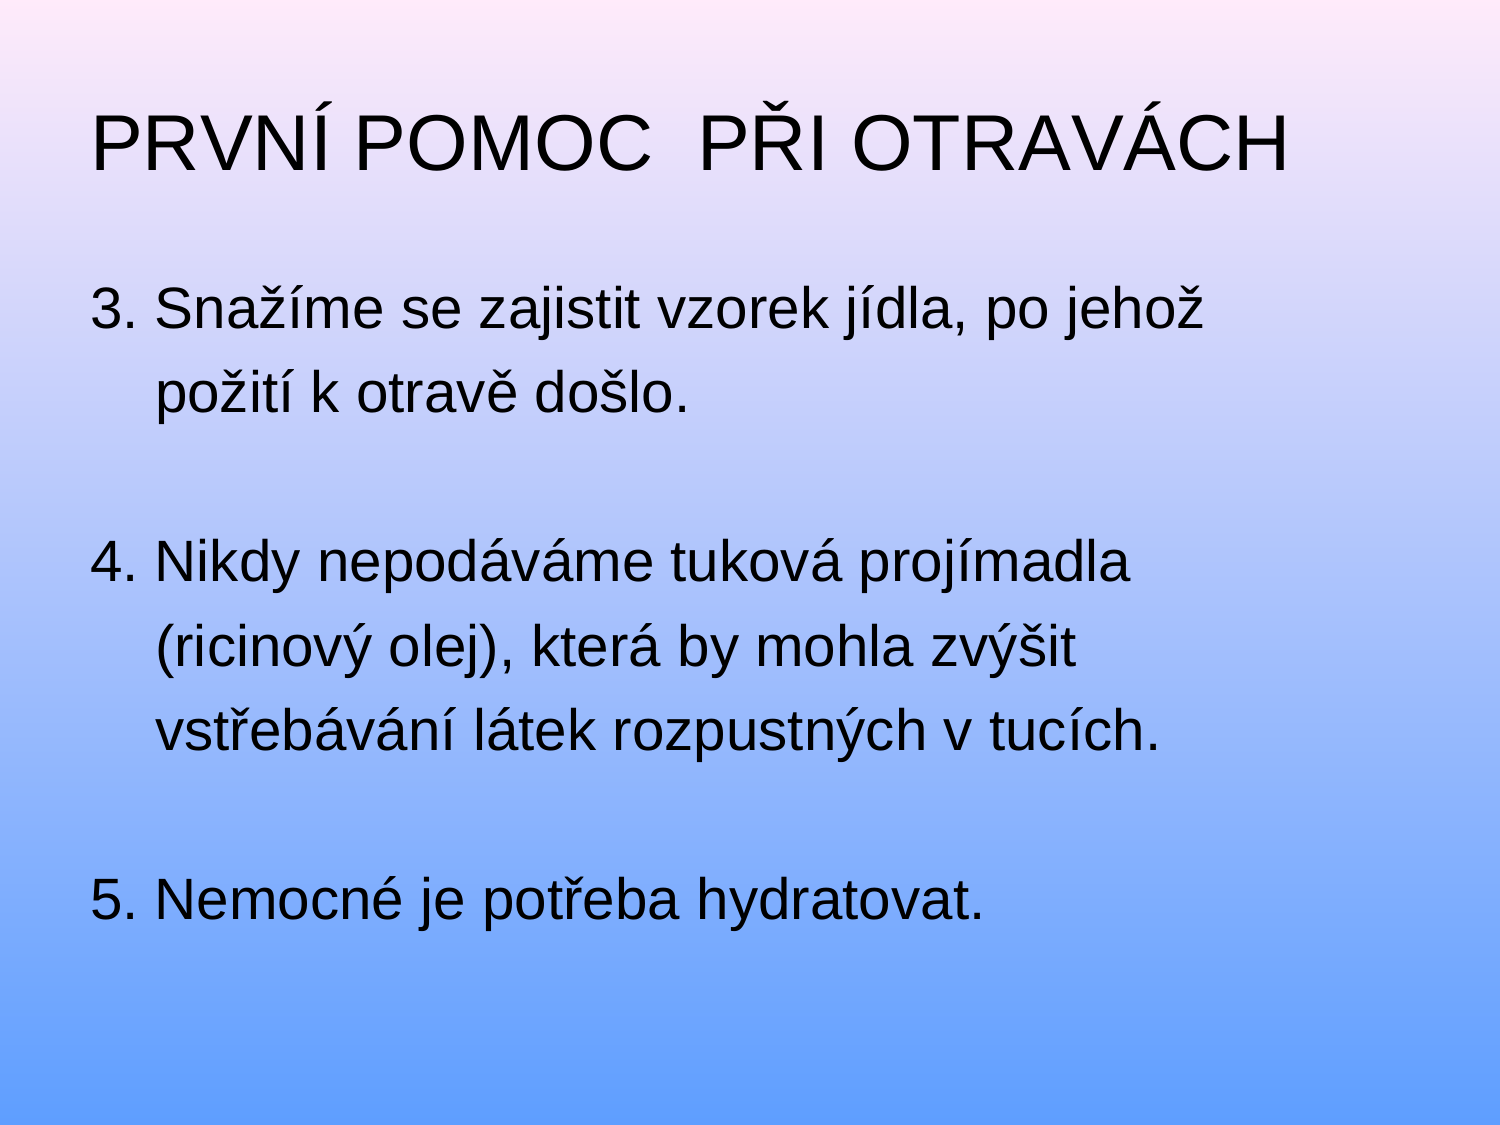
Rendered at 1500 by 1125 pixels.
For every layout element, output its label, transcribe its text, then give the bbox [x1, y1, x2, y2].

list 3. Snažíme se zajistit vzorek jídla, po jehož požití k otravě došlo. 4. Nikdy nepodáváme tuková projímadla (ricinový olej), která by mohla zvýšit vstřebávání látek rozpustných v tucích. 5. Nemocné je potřeba hydratovat. [75, 262, 1426, 1125]
title PRVNÍ POMOC PŘI OTRAVÁCH [75, 45, 1426, 233]
